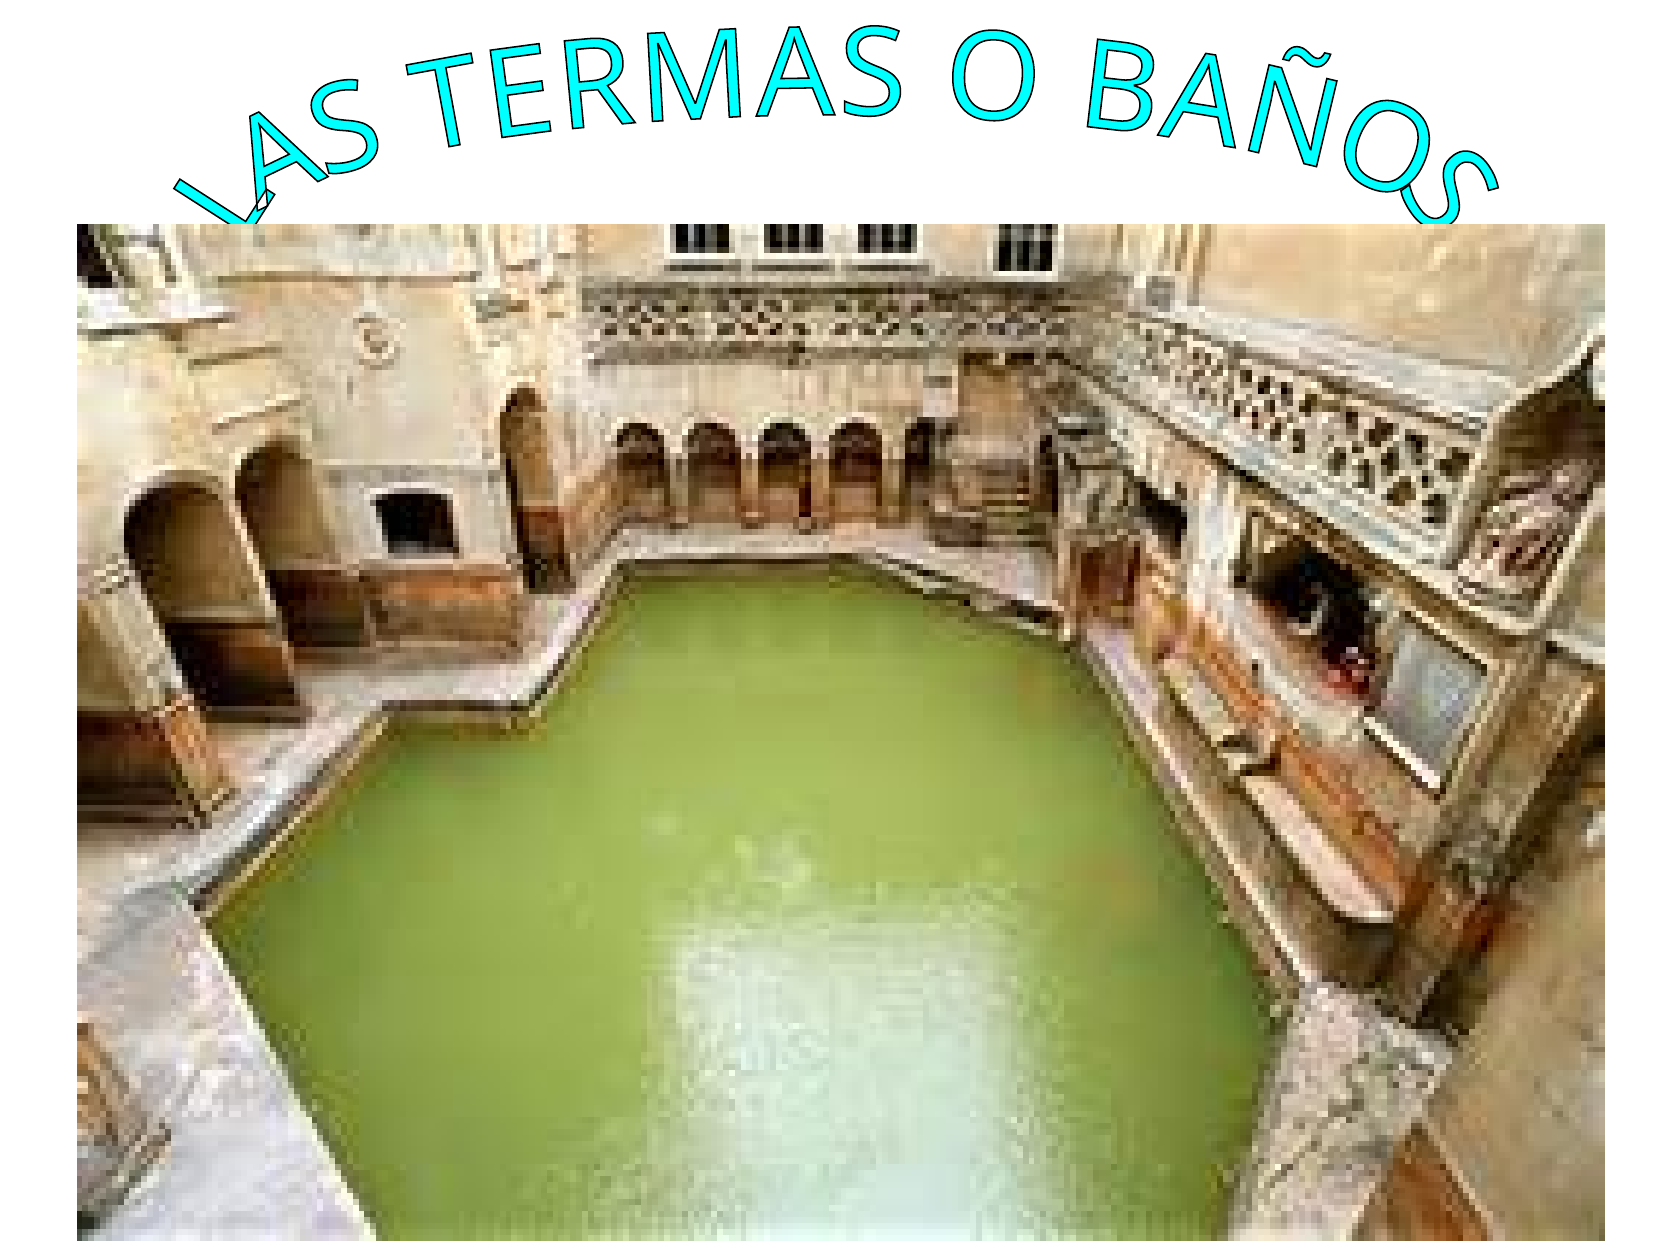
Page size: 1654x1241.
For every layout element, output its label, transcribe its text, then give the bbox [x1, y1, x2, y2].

text_box LAS TERMAS O BAÑOS [1087, 39, 1154, 131]
text_box LAS TERMAS O BAÑOS [756, 26, 835, 117]
picture [77, 224, 1605, 1241]
text_box LAS TERMAS O BAÑOS [647, 28, 741, 122]
text_box LAS TERMAS O BAÑOS [1248, 64, 1337, 167]
text_box LAS TERMAS O BAÑOS [1157, 53, 1236, 148]
text_box LAS TERMAS O BAÑOS [564, 38, 636, 129]
text_box LAS TERMAS O BAÑOS [311, 79, 378, 174]
text_box LAS TERMAS O BAÑOS [952, 30, 1035, 121]
text_box LAS TERMAS O BAÑOS [406, 53, 473, 147]
text_box LAS TERMAS O BAÑOS [844, 25, 901, 117]
text_box LAS TERMAS O BAÑOS [1344, 100, 1499, 224]
text_box LAS TERMAS O BAÑOS [173, 111, 329, 224]
text_box LAS TERMAS O BAÑOS [1282, 46, 1331, 67]
text_box LAS TERMAS O BAÑOS [490, 43, 551, 138]
